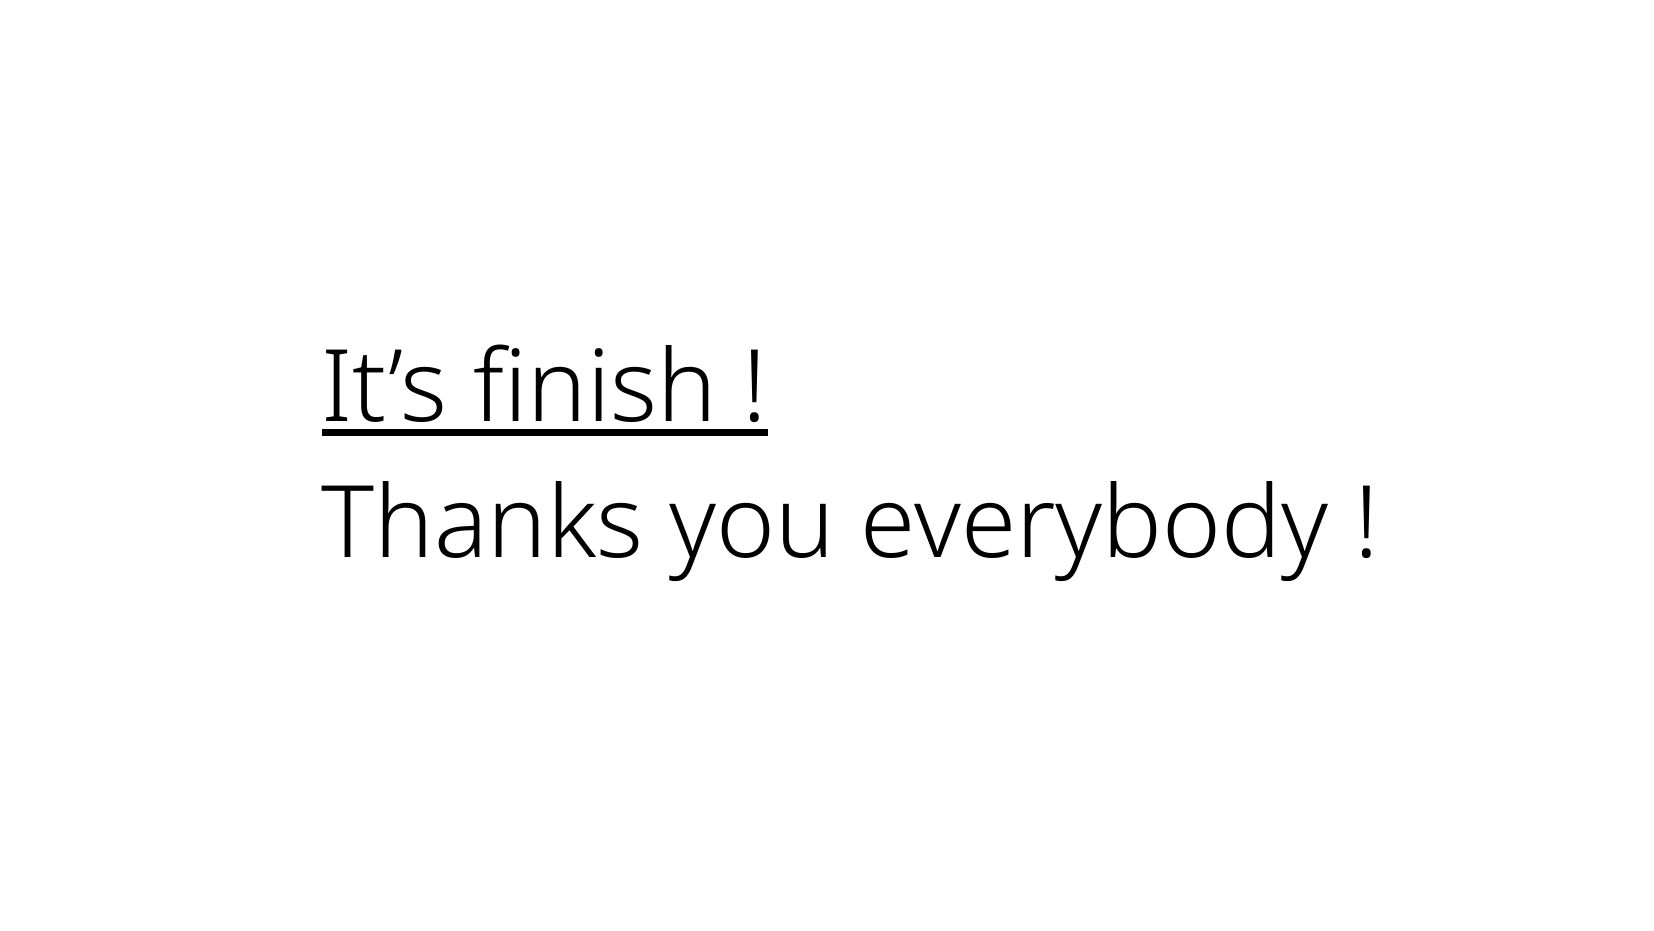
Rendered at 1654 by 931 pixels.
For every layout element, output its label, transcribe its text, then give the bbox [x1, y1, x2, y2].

text_box It’s finish ! Thanks you everybody ! [307, 307, 1571, 622]
